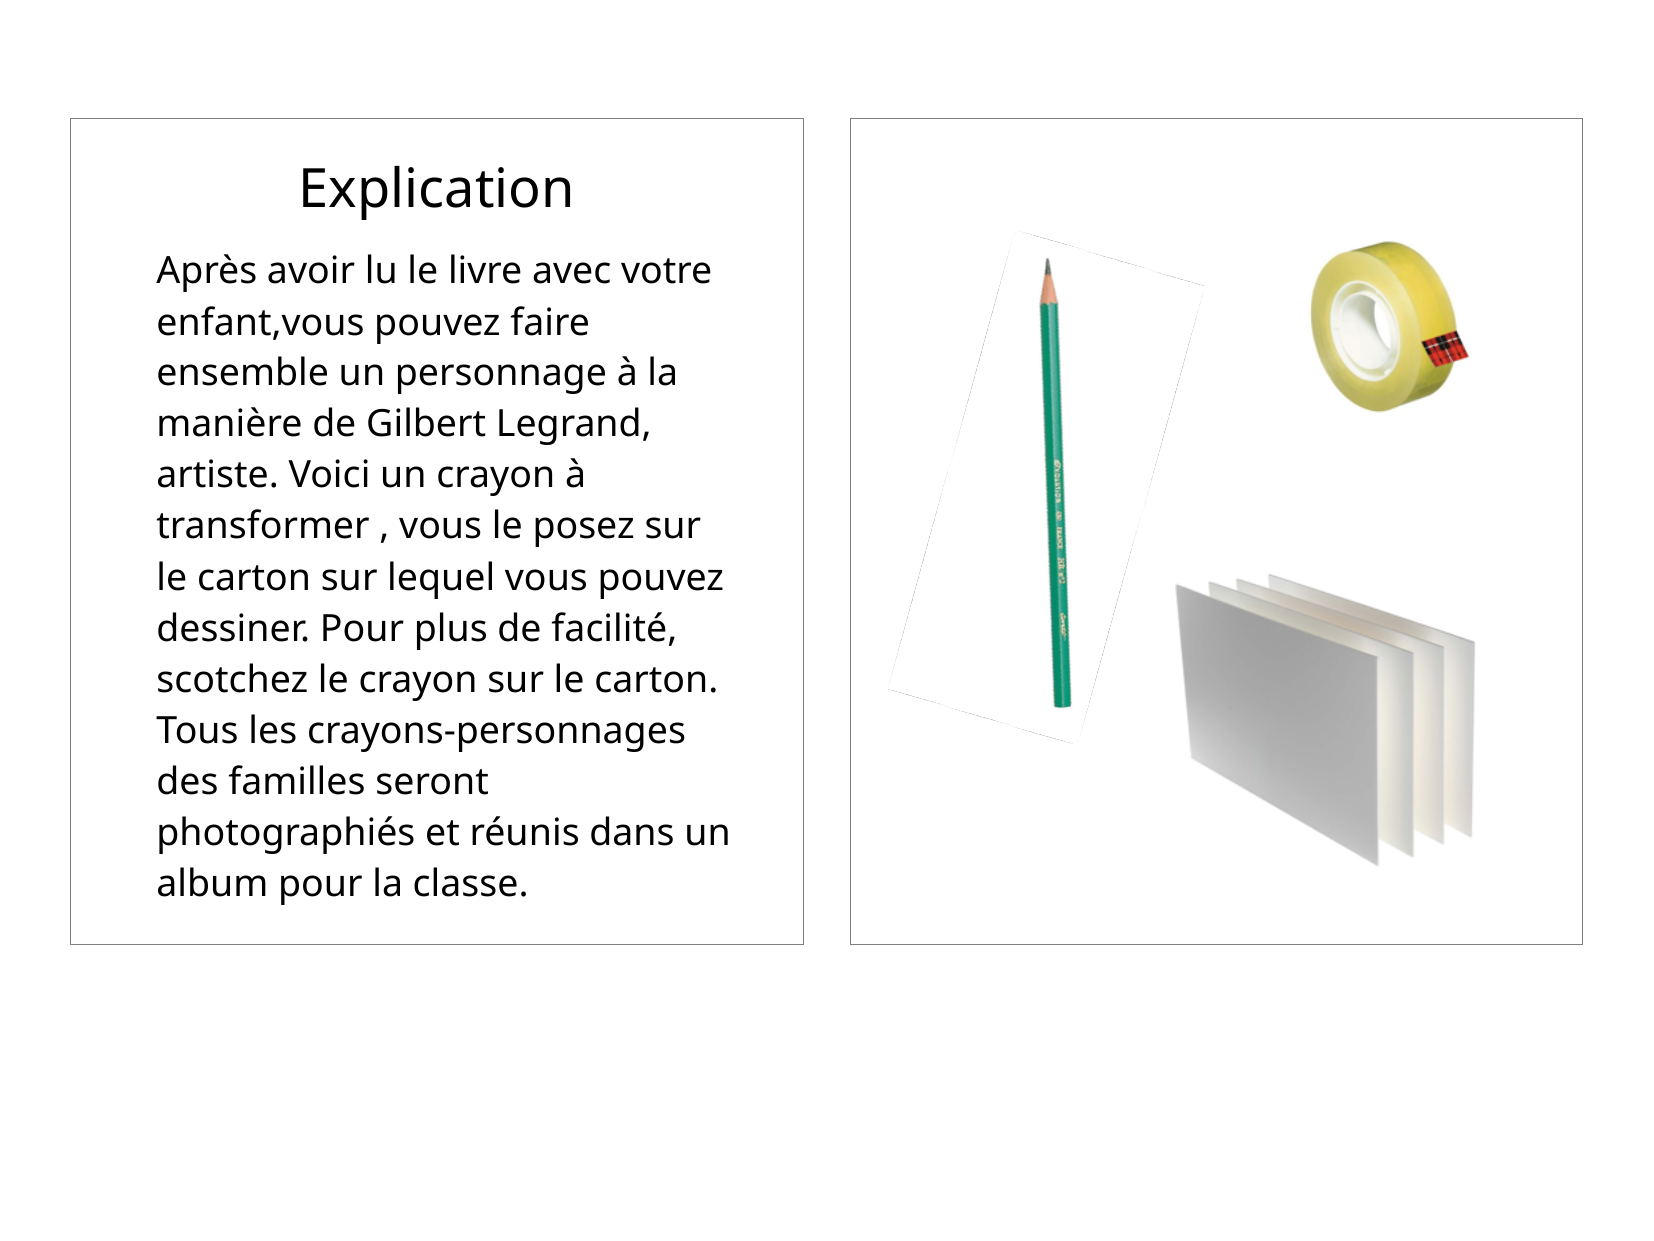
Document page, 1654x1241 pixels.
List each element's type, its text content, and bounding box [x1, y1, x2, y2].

text_box Explication [153, 141, 721, 230]
picture [1302, 239, 1477, 414]
text_box Après avoir lu le livre avec votre enfant,vous pouvez faire ensemble un personnage à la manière de Gilbert Legrand, artiste. Voici un crayon à transformer , vous le posez sur le carton sur lequel vous pouvez dessiner. Pour plus de facilité, scotchez le crayon sur le carton. Tous les crayons-personnages des familles seront photographiés et réunis dans un album pour la classe. [141, 236, 756, 958]
picture [887, 230, 1496, 886]
